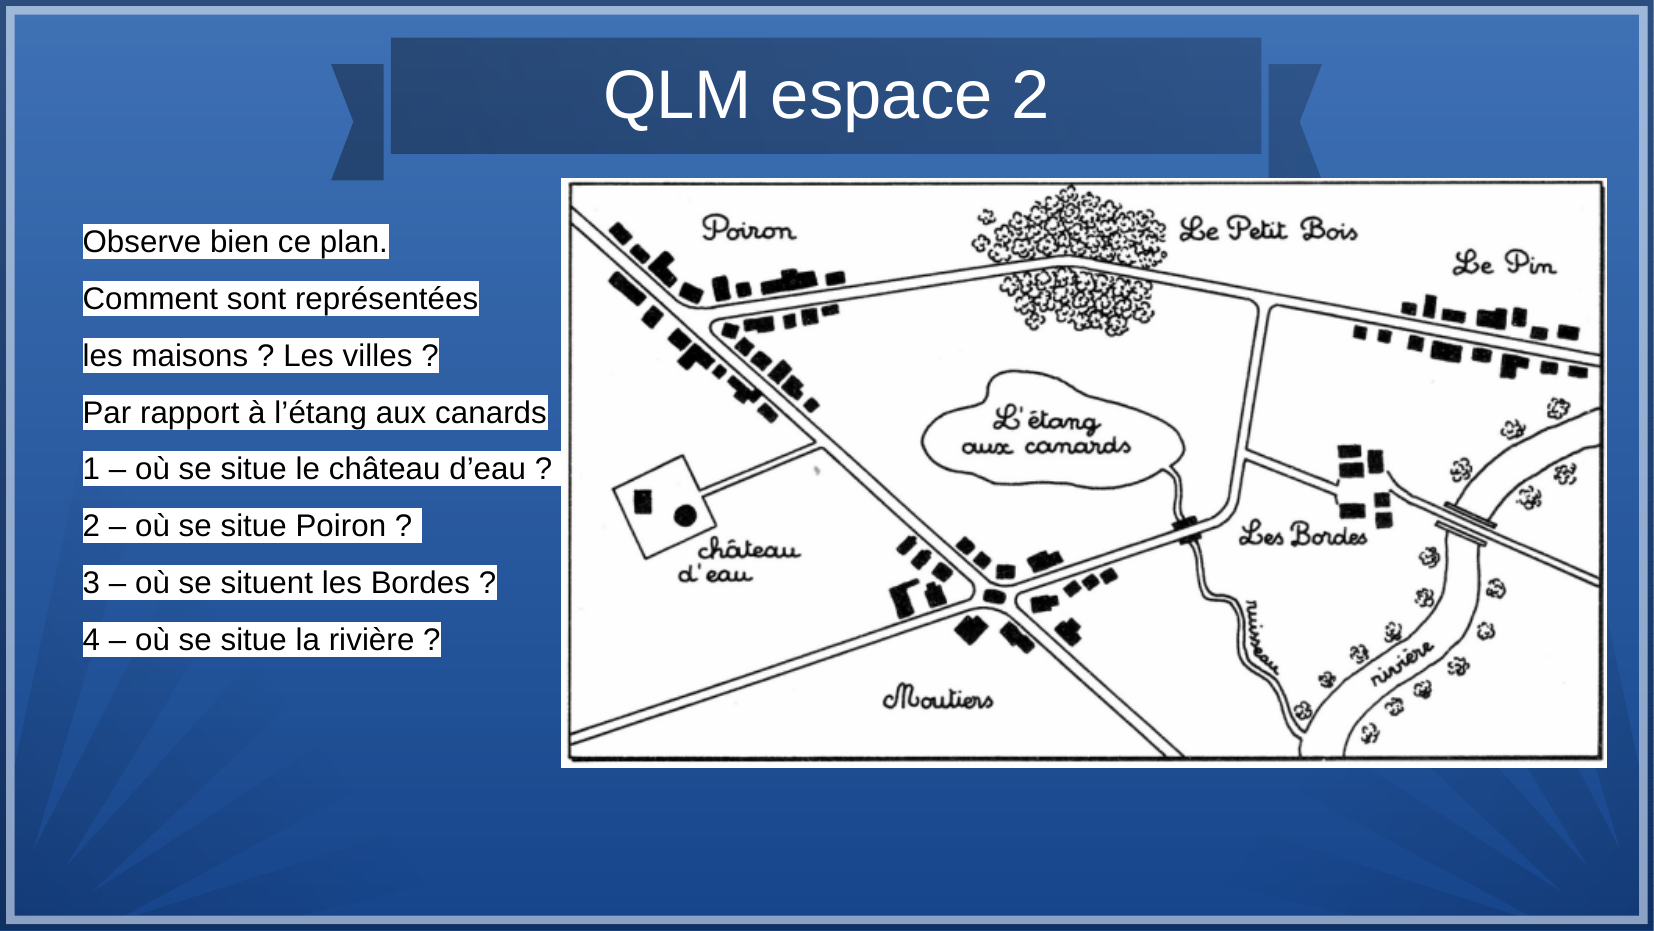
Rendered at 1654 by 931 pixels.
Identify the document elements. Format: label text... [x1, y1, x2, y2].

picture [561, 178, 1607, 768]
list Observe bien ce plan. Comment sont représentées les maisons ? Les villes ? Par rapport à l’étang aux canards 1 – où se situe le château d’eau ? 2 – où se situe Poiron ? 3 – où se situent les Bordes ? 4 – où se situe la rivière ? [82, 224, 1571, 848]
title QLM espace 2 [389, 35, 1264, 154]
